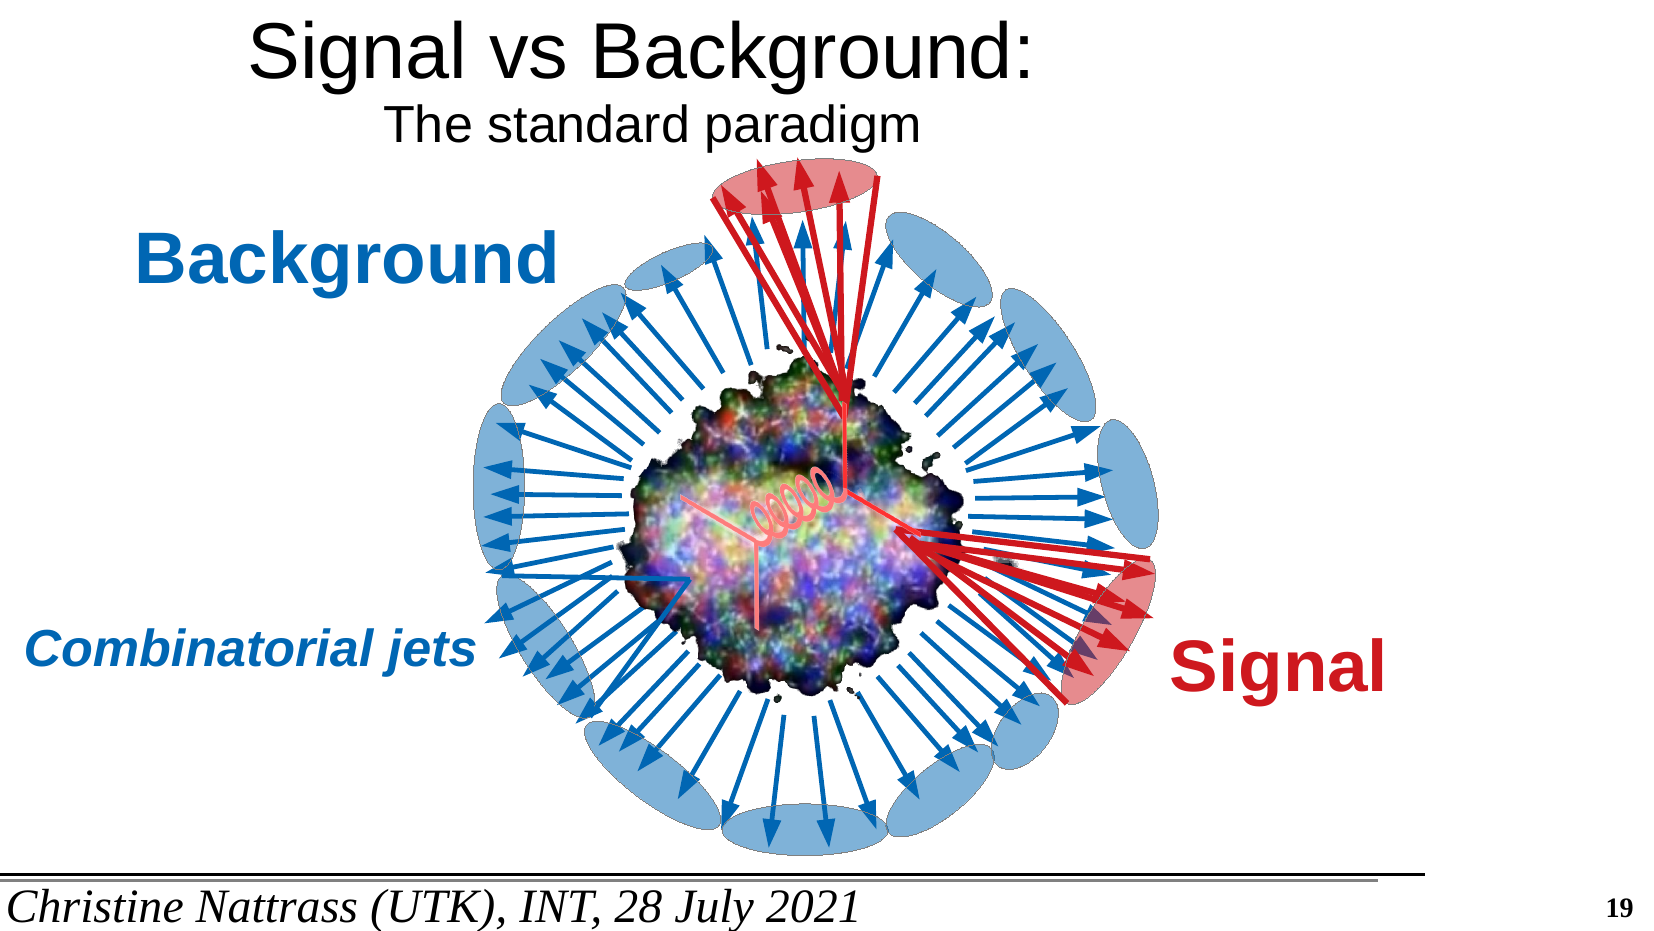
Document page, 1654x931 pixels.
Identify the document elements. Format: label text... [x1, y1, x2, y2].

text_box [885, 212, 993, 308]
picture [581, 580, 684, 703]
text_box Combinatorial jets [0, 611, 544, 790]
picture [804, 318, 817, 340]
title Signal vs Background: The standard paradigm [0, 0, 1306, 169]
text_box [721, 692, 1059, 856]
text_box [473, 242, 713, 570]
text_box [1097, 419, 1159, 549]
text_box [1000, 288, 1096, 422]
text_box [712, 169, 878, 215]
text_box [584, 721, 721, 830]
picture [581, 318, 1053, 733]
text_box Background [120, 210, 586, 313]
picture [971, 578, 1053, 640]
text_box [1061, 560, 1156, 705]
text_box Signal [1155, 618, 1536, 722]
text_box [496, 576, 596, 719]
